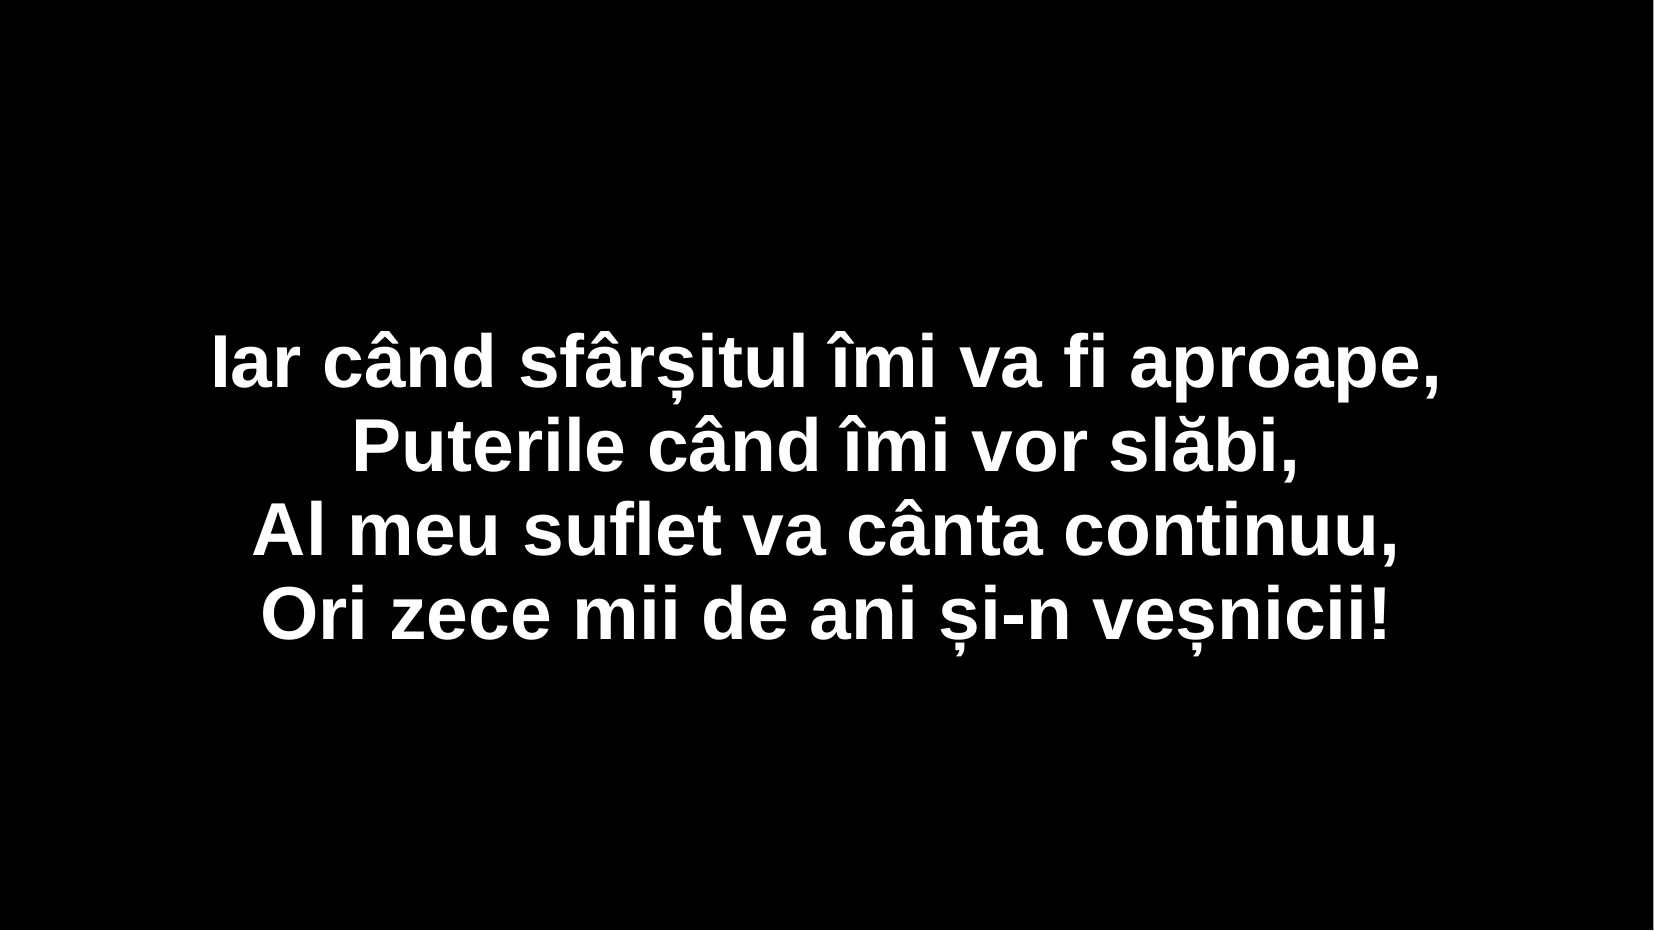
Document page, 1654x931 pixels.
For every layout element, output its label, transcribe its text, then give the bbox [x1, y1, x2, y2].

subtitle Iar când sfârșitul îmi va fi aproape, Puterile când îmi vor slăbi, Al meu suflet va cânta continuu, Ori zece mii de ani și-n veșnicii! [82, 217, 1571, 757]
